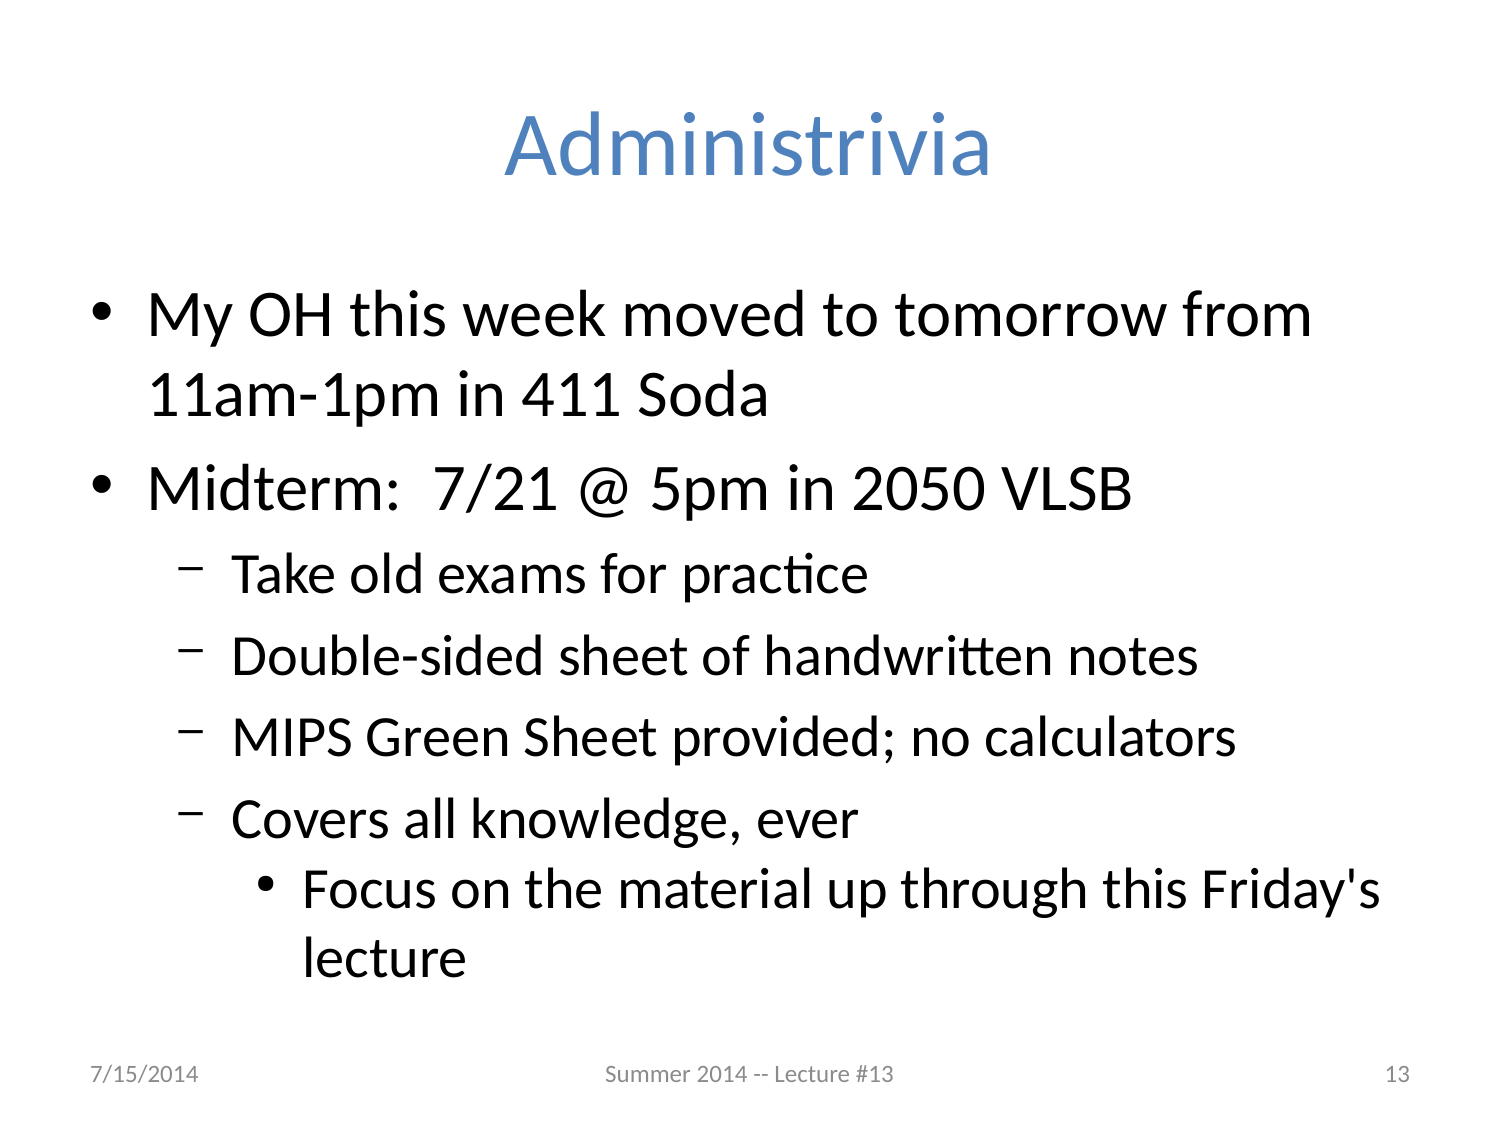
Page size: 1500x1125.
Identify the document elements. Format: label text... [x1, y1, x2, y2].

slide_number <number> [1074, 1042, 1425, 1103]
footer Summer 2014 -- Lecture #13 [512, 1042, 988, 1103]
title Administrivia [75, 45, 1425, 233]
slide_number 7/15/2014 [75, 1042, 425, 1103]
list My OH this week moved to tomorrow from 11am-1pm in 411 Soda Midterm: 7/21 @ 5pm in 2050 VLSB Take old exams for practice Double-sided sheet of handwritten notes MIPS Green Sheet provided; no calculators Covers all knowledge, ever Focus on the material up through this Friday's lecture [75, 262, 1425, 1073]
